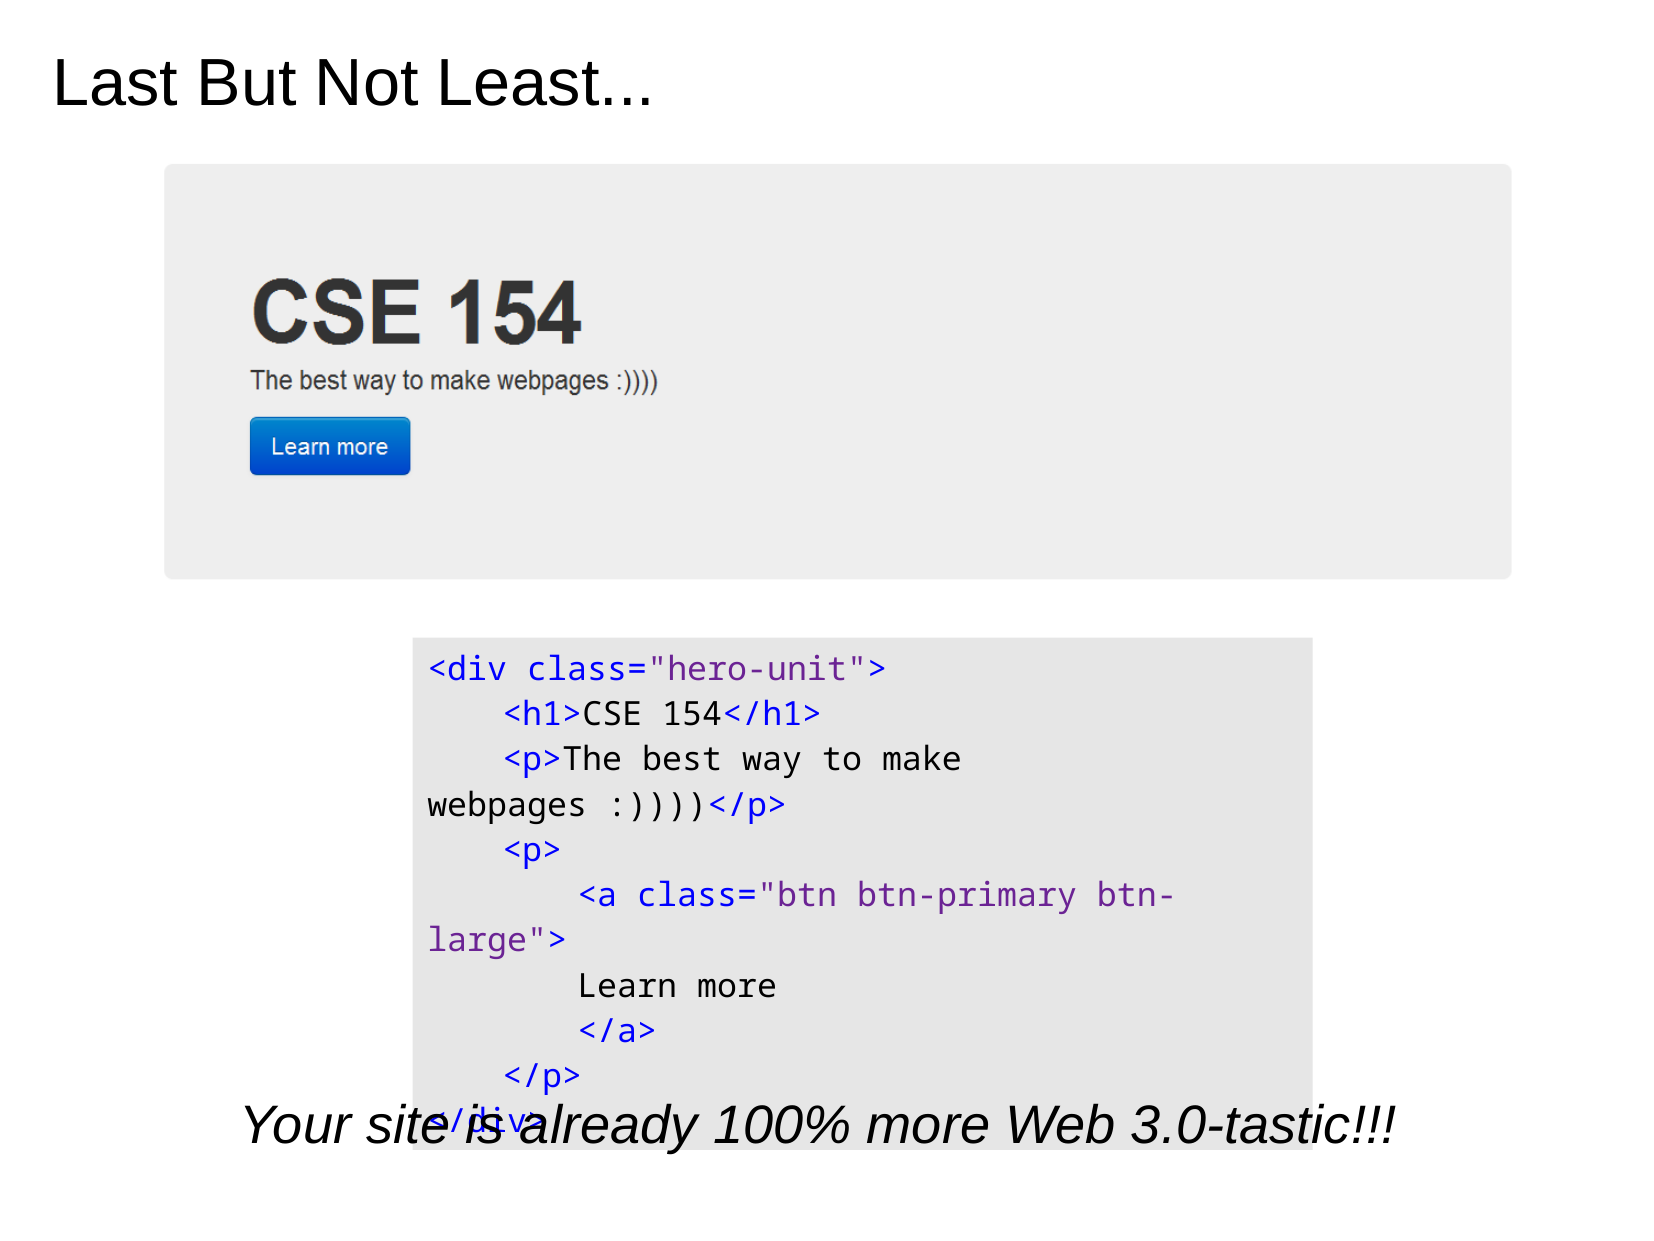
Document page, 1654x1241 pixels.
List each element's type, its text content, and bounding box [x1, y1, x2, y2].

text_box Your site is already 100% more Web 3.0-tastic!!! [225, 1087, 1613, 1163]
text_box <div class="hero-unit"> <h1>CSE 154</h1> <p>The best way to make webpages :))))</p> <p> <a class="btn btn-primary btn-large"> Learn more </a> </p> </div> [412, 637, 1313, 1001]
picture [150, 148, 1538, 601]
text_box Last But Not Least... [37, 37, 1201, 128]
